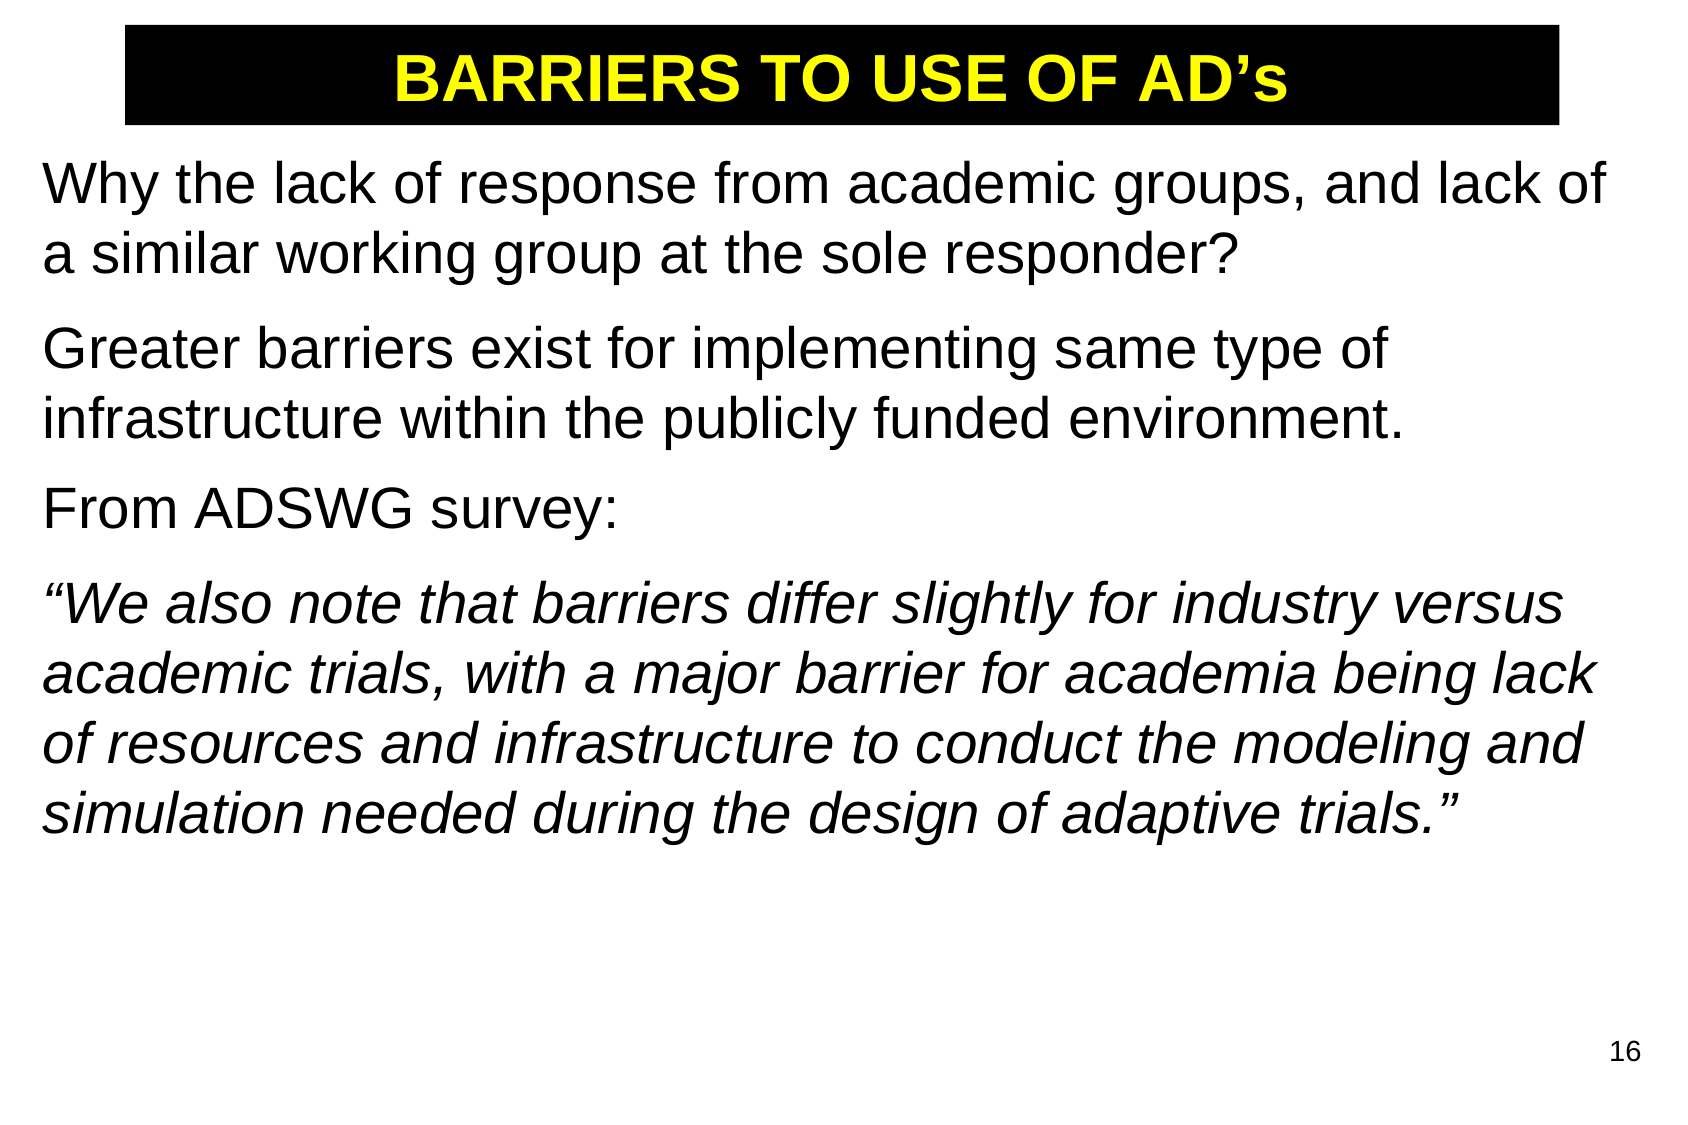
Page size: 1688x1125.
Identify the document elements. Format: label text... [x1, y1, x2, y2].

text_box From ADSWG survey: “We also note that barriers differ slightly for industry versus academic trials, with a major barrier for academia being lack of resources and infrastructure to conduct the modeling and simulation needed during the design of adaptive trials.” [28, 462, 1657, 853]
text_box Why the lack of response from academic groups, and lack of a similar working group at the sole responder? Greater barriers exist for implementing same type of infrastructure within the publicly funded environment. [28, 137, 1657, 458]
text_box <number> [1343, 1025, 1657, 1101]
title BARRIERS TO USE OF AD’s [125, 24, 1560, 126]
